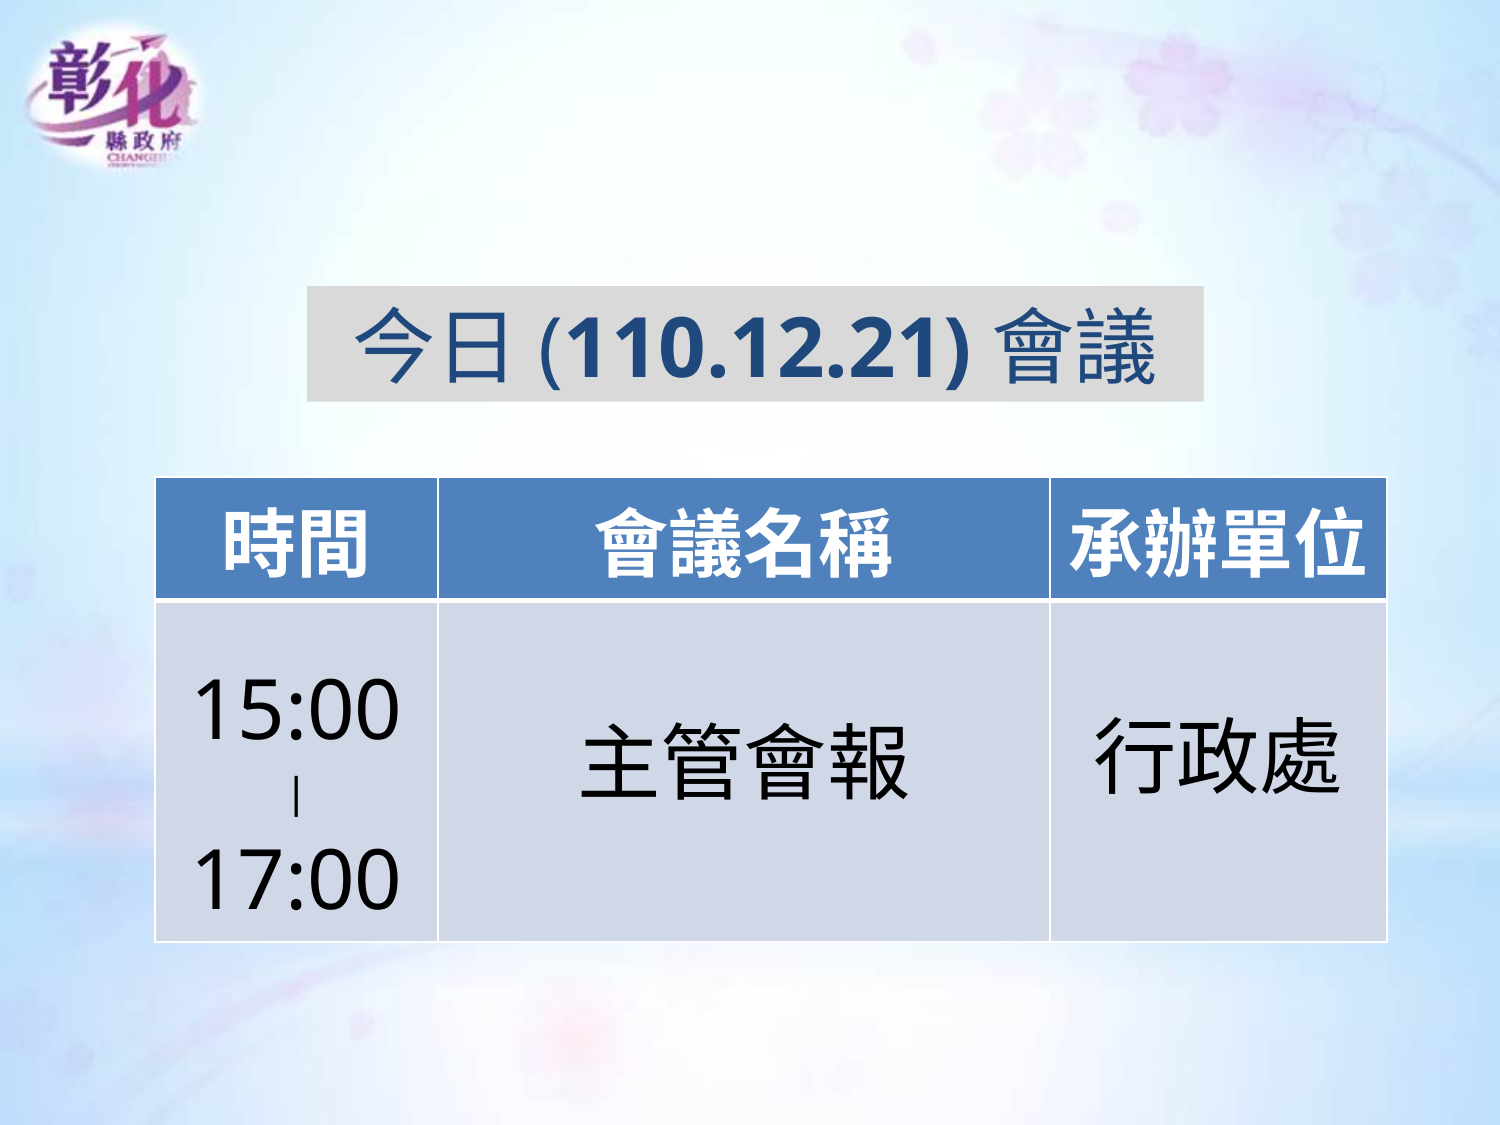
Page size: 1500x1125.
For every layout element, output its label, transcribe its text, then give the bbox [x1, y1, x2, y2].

table_header 會議名稱 [439, 478, 1049, 598]
table_header 承辦單位 [1051, 478, 1386, 598]
table_cell 主管會報 [439, 603, 1049, 941]
table_cell 15:00 ∣ 17:00 [156, 603, 437, 941]
picture [0, 0, 1500, 1125]
table_header 時間 [156, 478, 437, 598]
table_cell 行政處 [1051, 603, 1386, 941]
text_box 今日(110.12.21)會議 [307, 286, 1204, 402]
